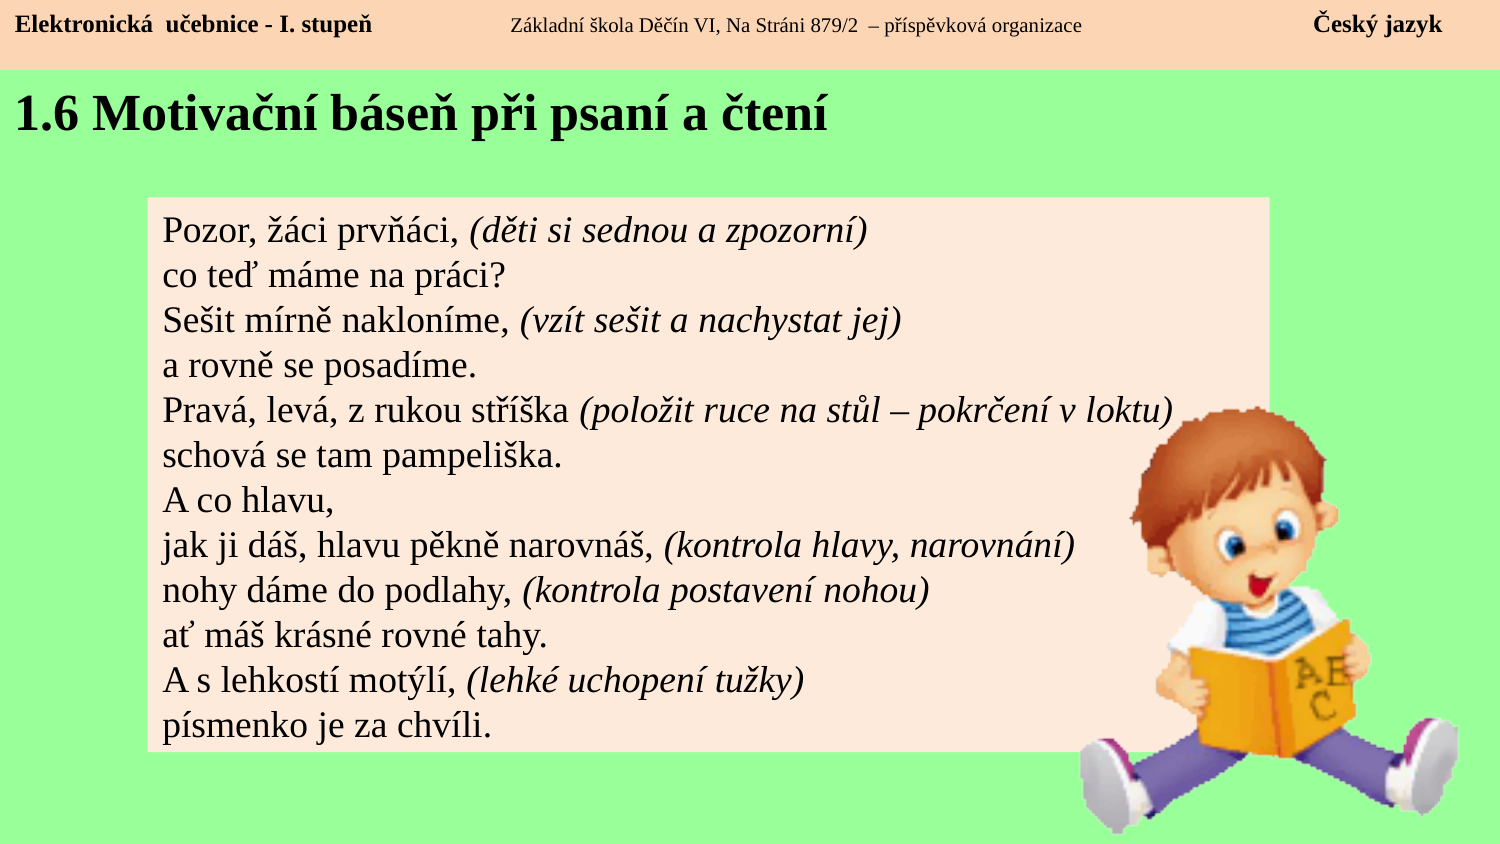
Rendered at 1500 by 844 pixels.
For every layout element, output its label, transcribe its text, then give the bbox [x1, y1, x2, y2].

picture [1069, 401, 1471, 844]
text_box Elektronická učebnice - I. stupeň Základní škola Děčín VI, Na Stráni 879/2 – příspěvková organizace Český jazyk [0, 0, 1500, 70]
text_box Pozor, žáci prvňáci, (děti si sednou a zpozorní) co teď máme na práci? Sešit mírně nakloníme, (vzít sešit a nachystat jej) a rovně se posadíme. Pravá, levá, z rukou stříška (položit ruce na stůl – pokrčení v loktu) schová se tam pampeliška. A co hlavu, jak ji dáš, hlavu pěkně narovnáš, (kontrola hlavy, narovnání) nohy dáme do podlahy, (kontrola postavení nohou) ať máš krásné rovné tahy. A s lehkostí motýlí, (lehké uchopení tužky) písmenko je za chvíli. [147, 197, 1270, 753]
title 1.6 Motivační báseň při psaní a čtení [0, 70, 1247, 169]
